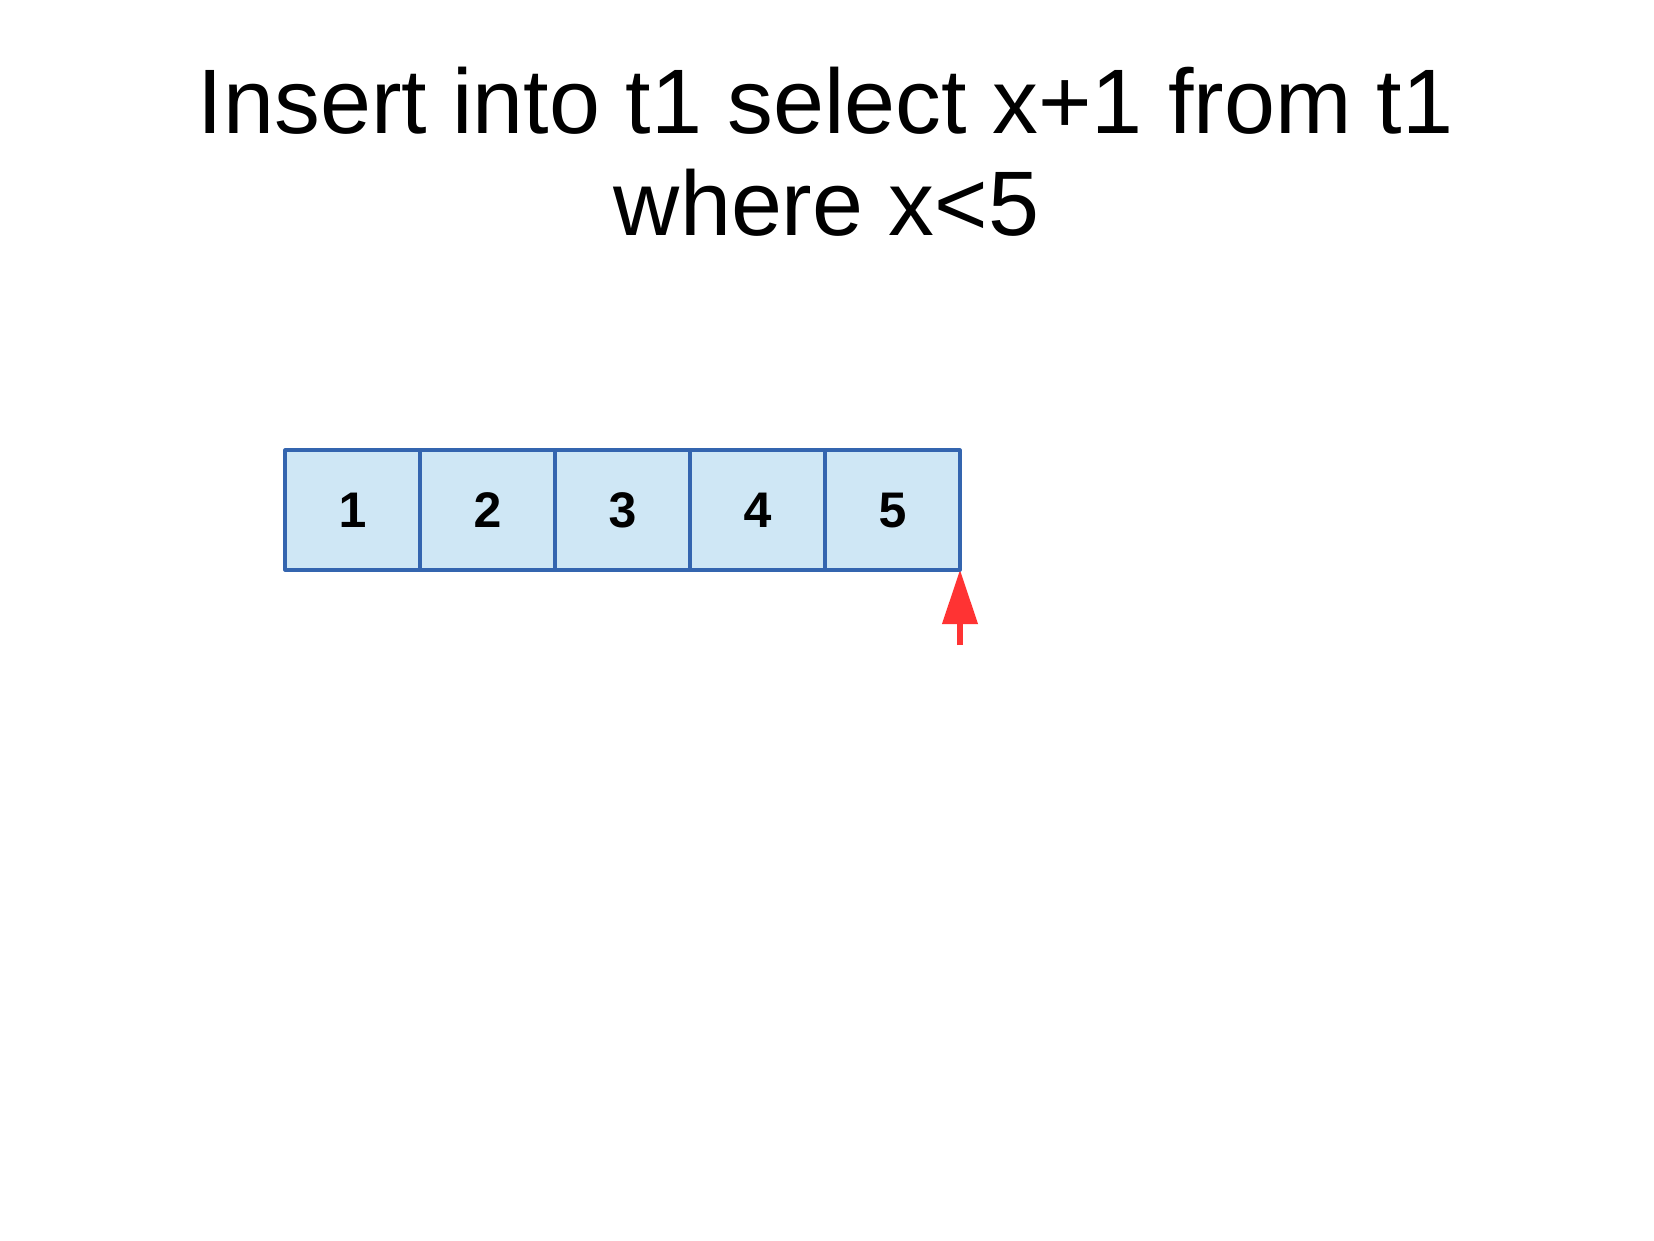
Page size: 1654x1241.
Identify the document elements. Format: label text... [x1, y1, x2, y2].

text_box 4 [690, 450, 825, 571]
title Insert into t1 select x+1 from t1 where x<5 [82, 49, 1571, 257]
text_box 3 [555, 450, 690, 571]
text_box 2 [420, 450, 555, 571]
text_box 1 [285, 450, 420, 571]
text_box 5 [825, 450, 961, 571]
